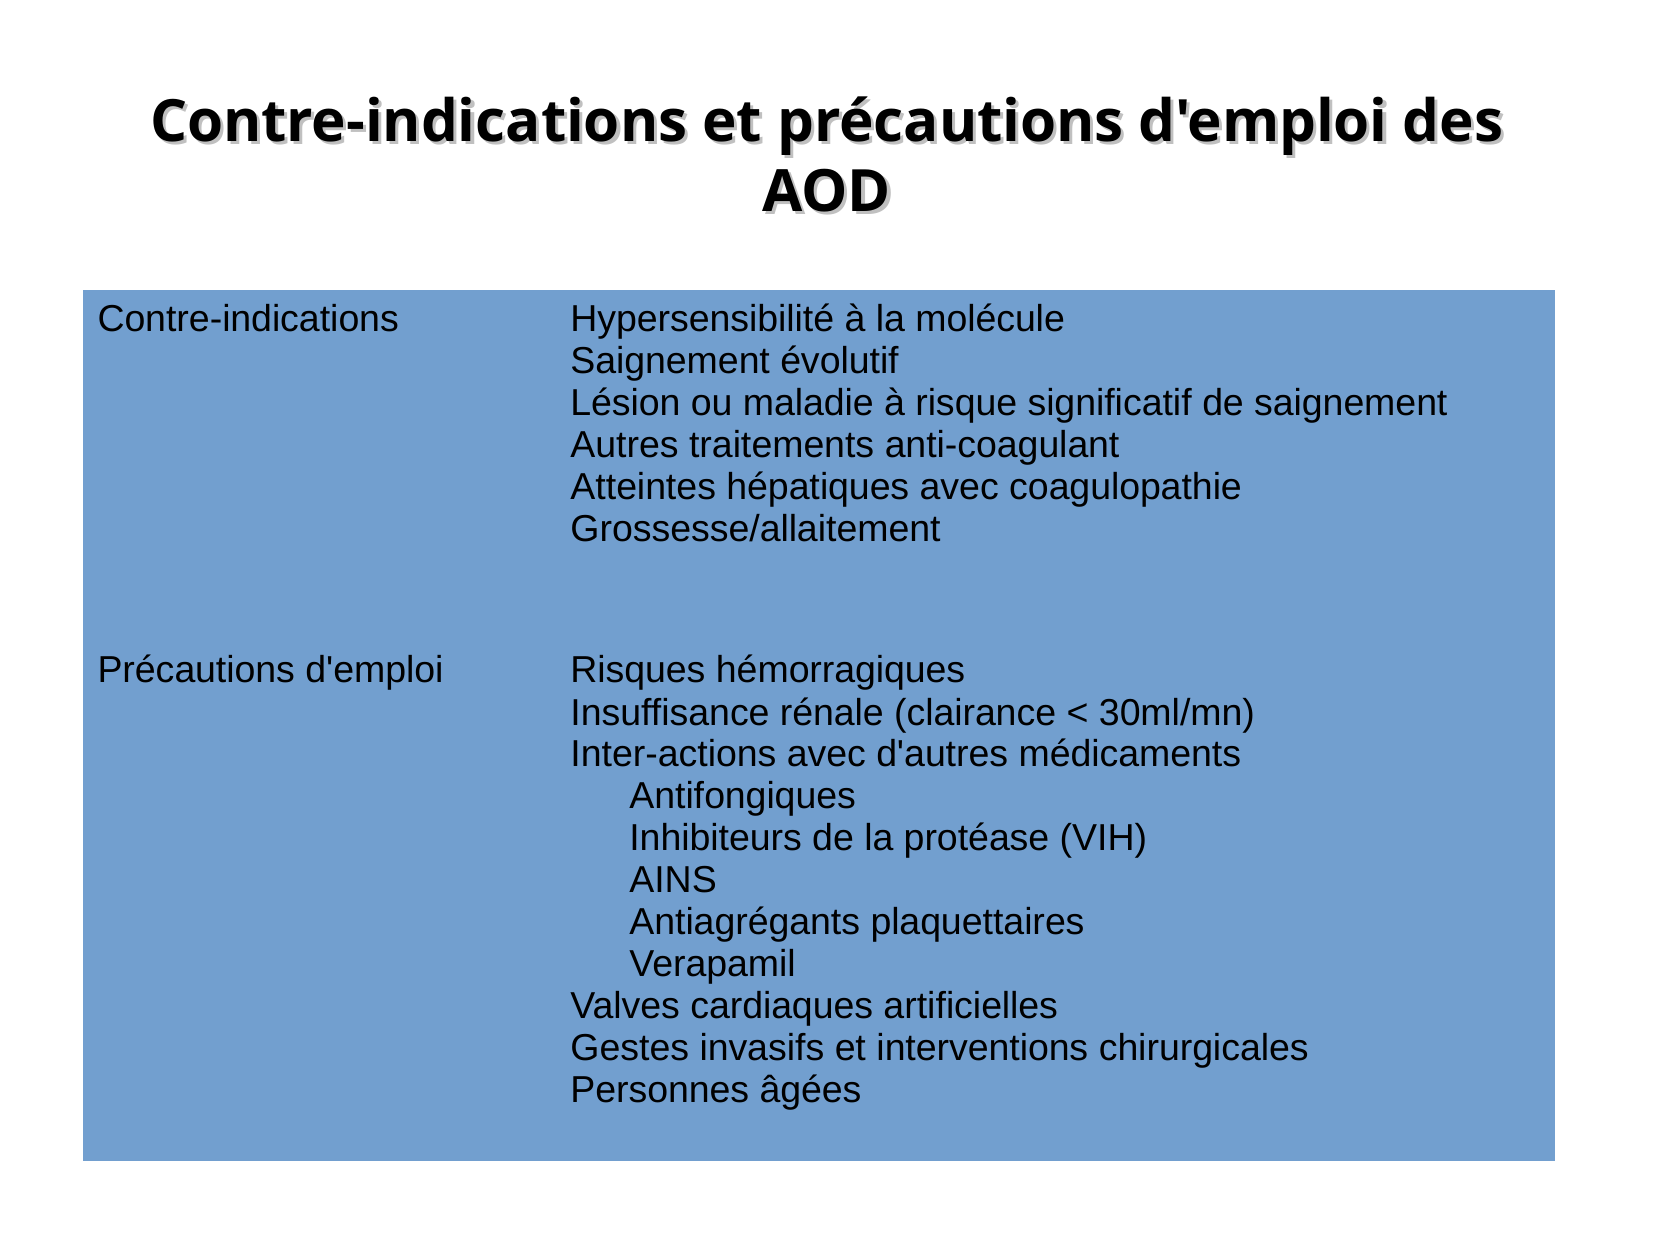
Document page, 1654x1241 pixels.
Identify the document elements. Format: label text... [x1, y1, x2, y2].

table_header Hypersensibilité à la molécule Saignement évolutif Lésion ou maladie à risque significatif de saignement Autres traitements anti-coagulant Atteintes hépatiques avec coagulopathie Grossesse/allaitement [556, 290, 1555, 642]
title Contre-indications et précautions d'emploi des AOD [82, 49, 1571, 257]
table_cell Précautions d'emploi [83, 642, 556, 1161]
table_header Contre-indications [83, 290, 556, 642]
table_cell Risques hémorragiques Insuffisance rénale (clairance < 30ml/mn) Inter-actions avec d'autres médicaments Antifongiques Inhibiteurs de la protéase (VIH) AINS Antiagrégants plaquettaires Verapamil Valves cardiaques artificielles Gestes invasifs et interventions chirurgicales Personnes âgées [556, 642, 1555, 1161]
